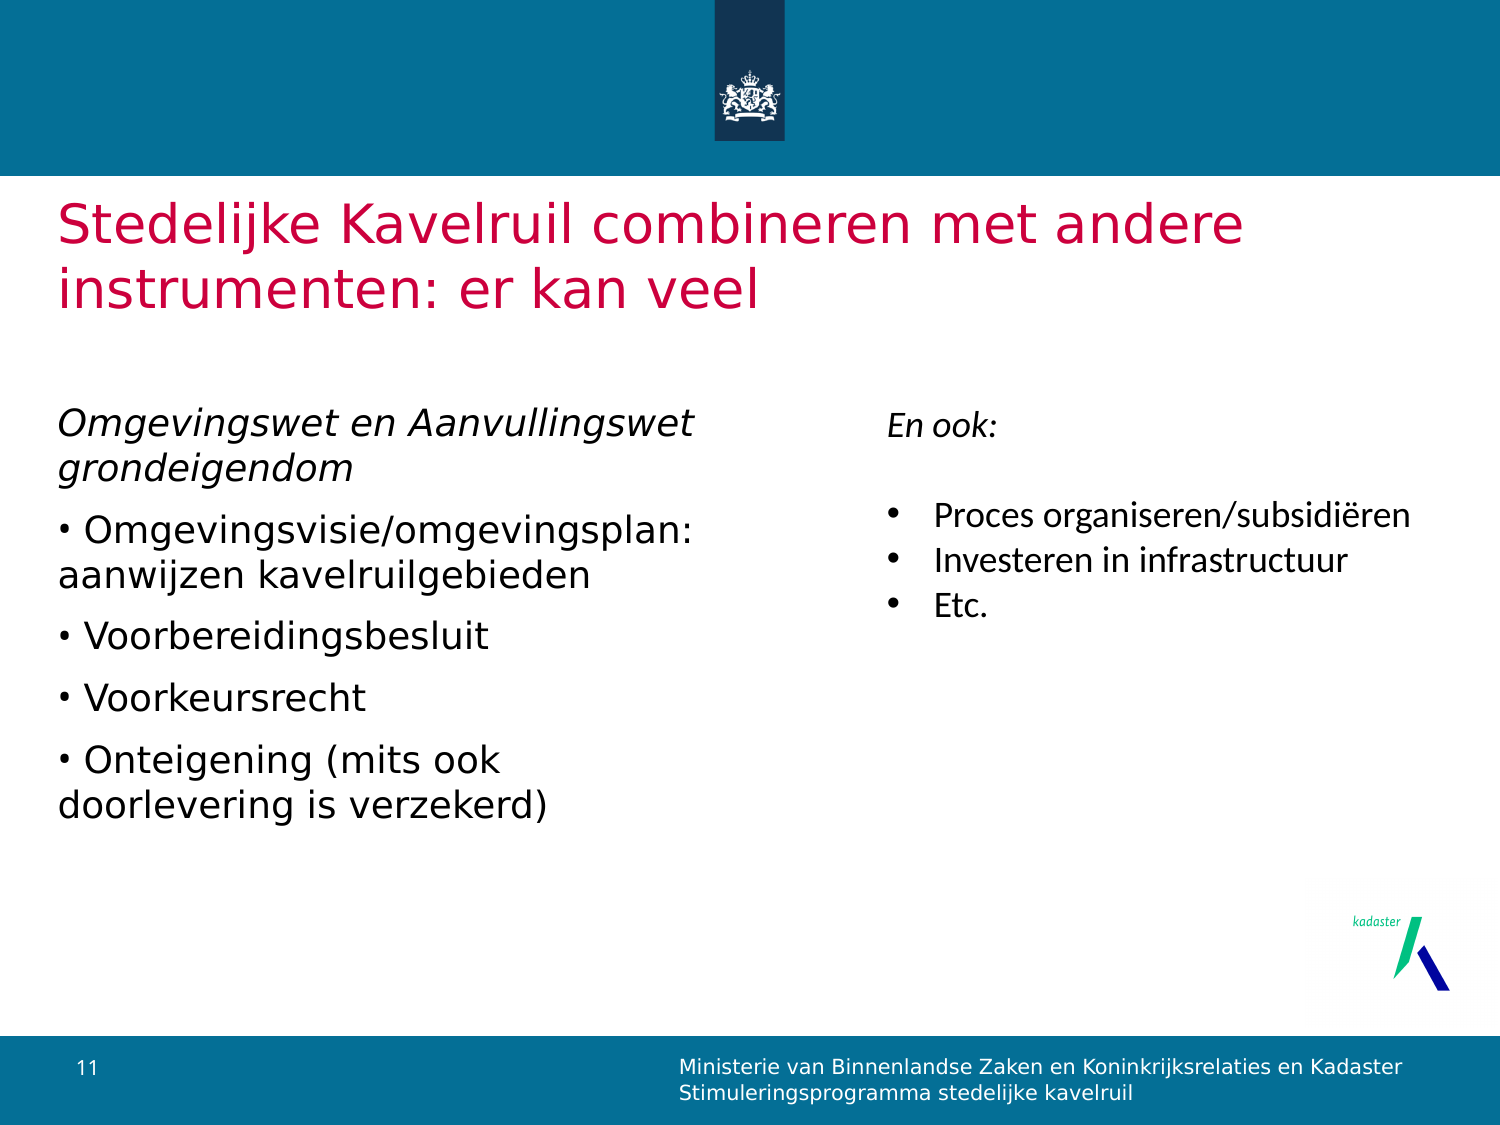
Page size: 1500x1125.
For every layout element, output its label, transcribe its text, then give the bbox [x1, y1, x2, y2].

text_box En ook: Proces organiseren/subsidiëren Investeren in infrastructuur Etc. [871, 392, 1439, 817]
picture [1305, 878, 1498, 1028]
title Stedelijke Kavelruil combineren met andere instrumenten: er kan veel [57, 188, 1288, 320]
list Omgevingswet en Aanvullingswet grondeigendom Omgevingsvisie/omgevingsplan: aanwijzen kavelruilgebieden Voorbereidingsbesluit Voorkeursrecht Onteigening (mits ook doorlevering is verzekerd) [57, 398, 732, 938]
text_box [61, 1047, 178, 1107]
text_box Ministerie van Binnenlandse Zaken en Koninkrijksrelaties en Kadaster Stimuleringsprogramma stedelijke kavelruil [663, 1046, 1439, 1117]
